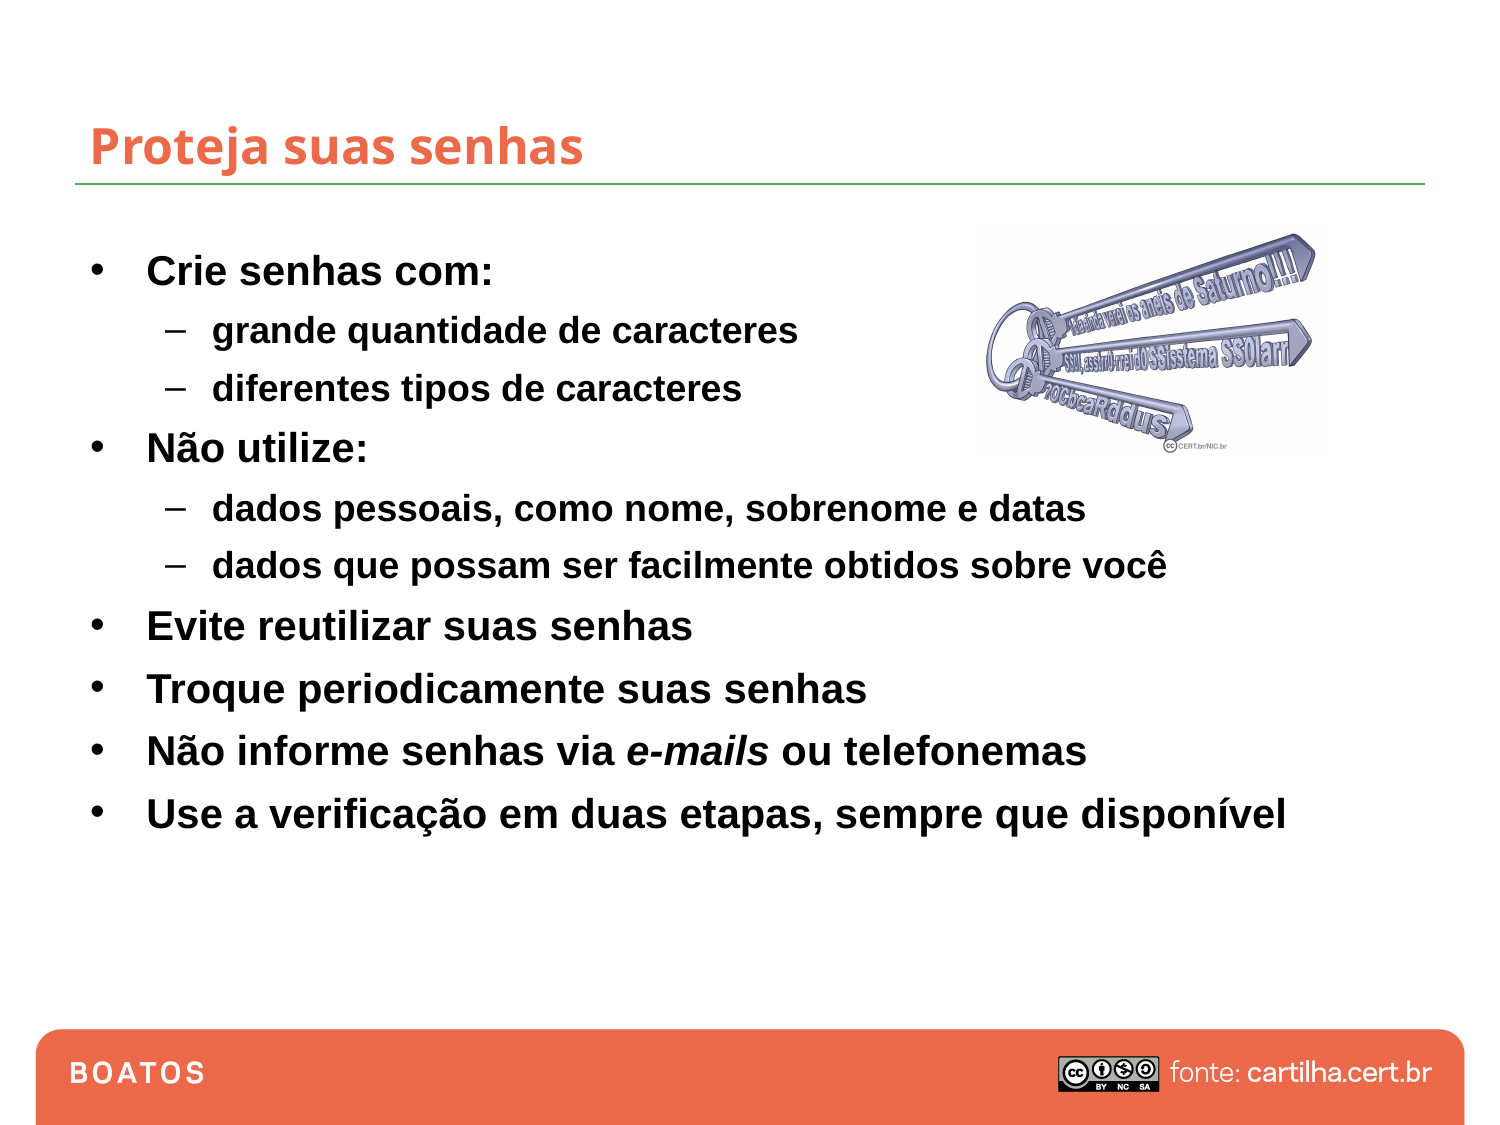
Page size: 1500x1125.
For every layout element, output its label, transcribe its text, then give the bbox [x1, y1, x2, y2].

title Proteja suas senhas [75, 54, 1425, 182]
list Crie senhas com: grande quantidade de caracteres diferentes tipos de caracteres Não utilize: dados pessoais, como nome, sobrenome e datas dados que possam ser facilmente obtidos sobre você Evite reutilizar suas senhas Troque periodicamente suas senhas Não informe senhas via e-mails ou telefonemas Use a verificação em duas etapas, sempre que disponível [75, 236, 1425, 979]
picture [0, 0, 1500, 1125]
